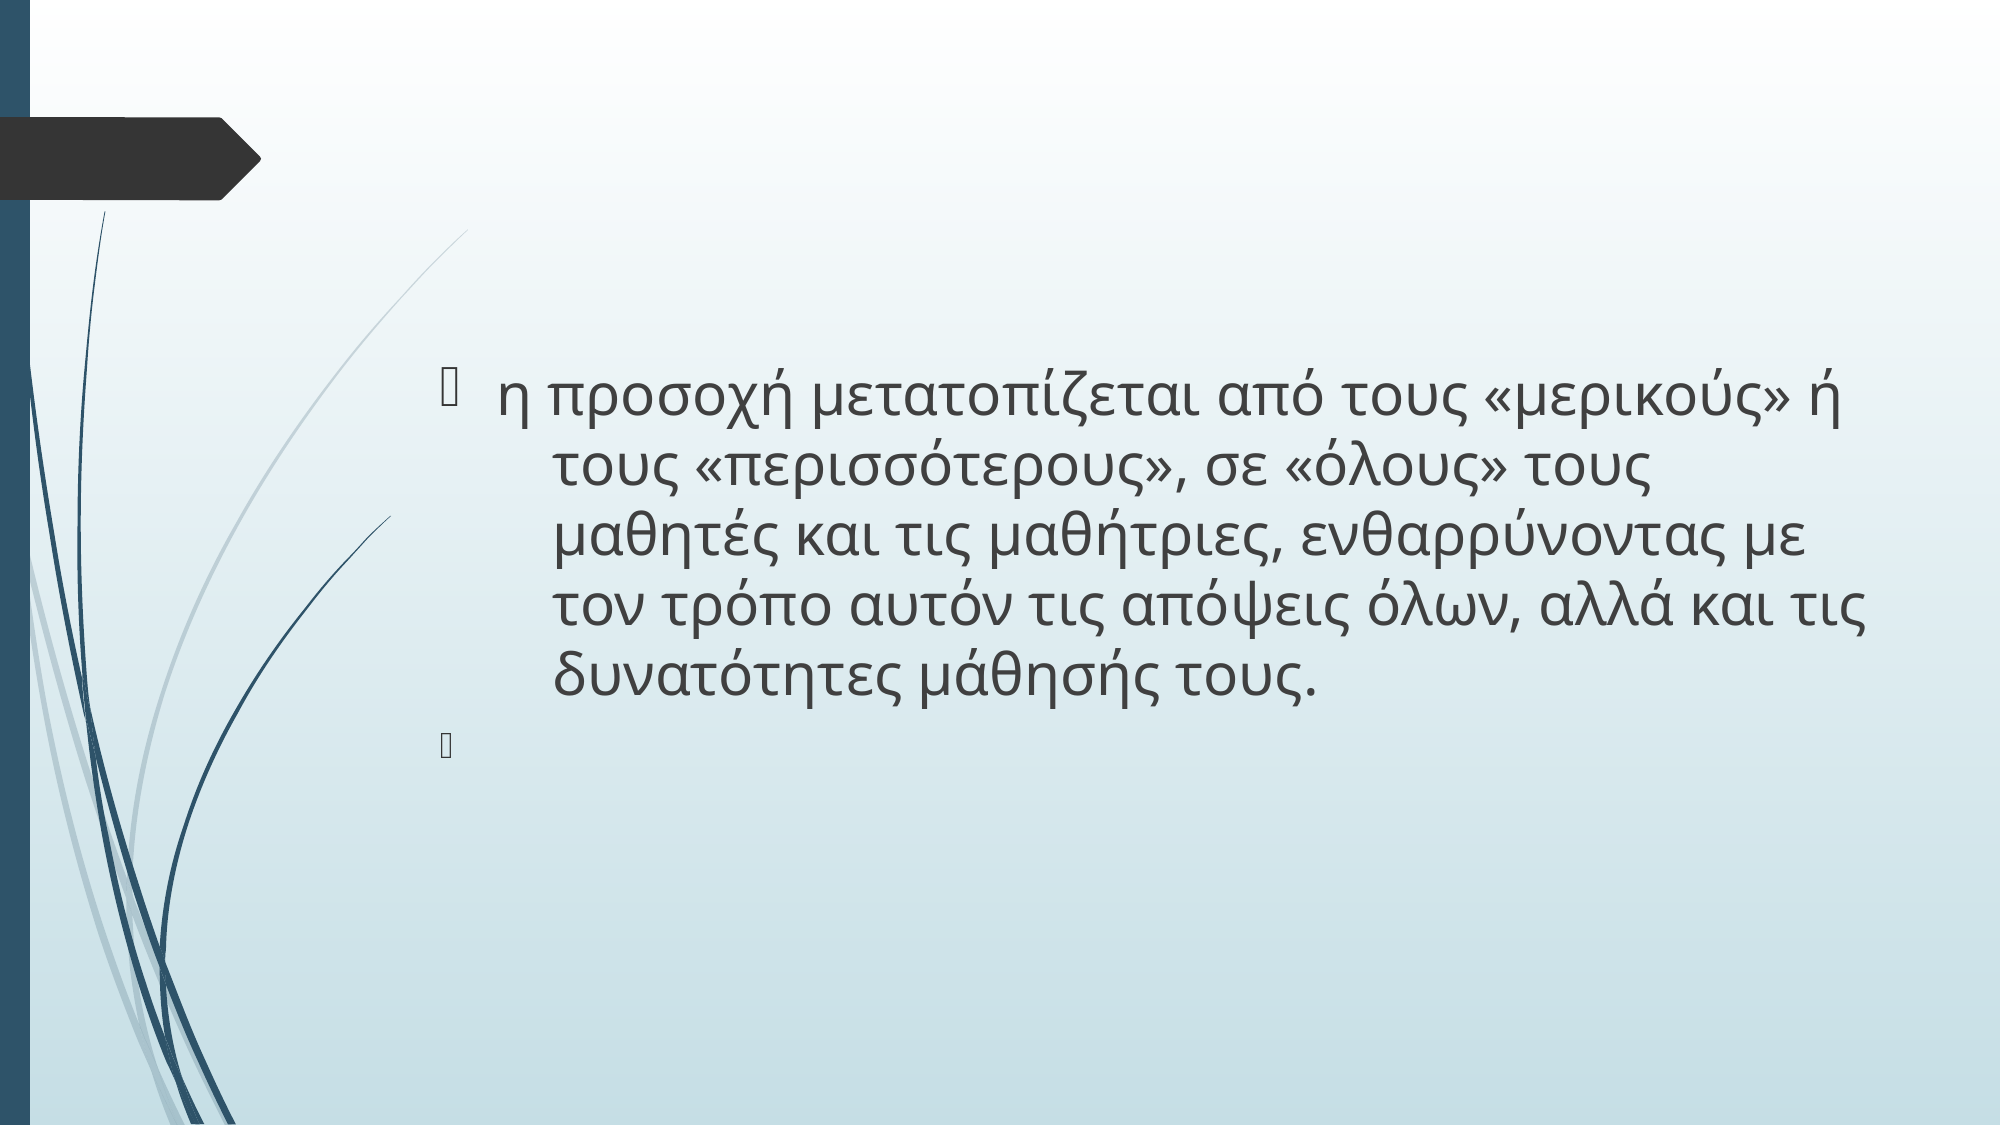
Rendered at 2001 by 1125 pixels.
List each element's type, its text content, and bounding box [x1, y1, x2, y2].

list η προσοχή μετατοπίζεται από τους «μερικούς» ή τους «περισσότερους», σε «όλους» τους μαθητές και τις μαθήτριες, ενθαρρύνοντας με τον τρόπο αυτόν τις απόψεις όλων, αλλά και τις δυνατότητες μάθησής τους. [424, 350, 1888, 970]
